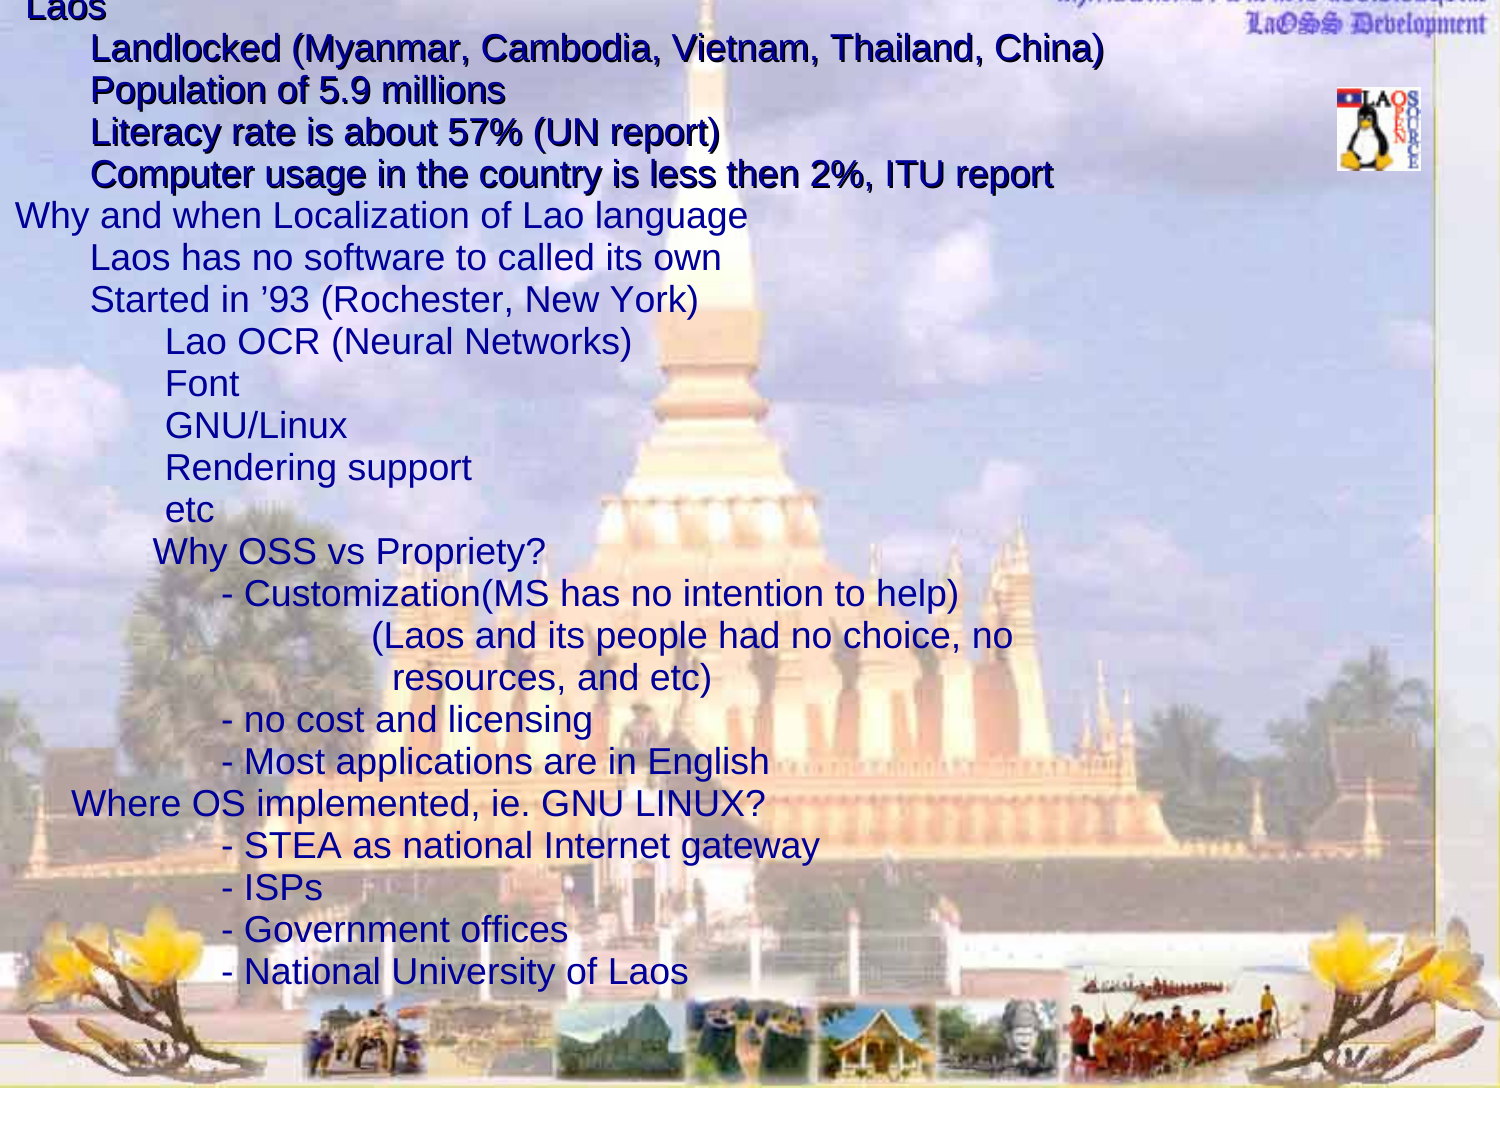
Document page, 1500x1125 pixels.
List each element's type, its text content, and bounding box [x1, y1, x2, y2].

text_box Laos Landlocked (Myanmar, Cambodia, Vietnam, Thailand, China) Population of 5.9 millions Literacy rate is about 57% (UN report) Computer usage in the country is less then 2%, ITU report Why and when Localization of Lao language Laos has no software to called its own Started in ’93 (Rochester, New York) Lao OCR (Neural Networks) Font GNU/Linux Rendering support etc Why OSS vs Propriety? - Customization(MS has no intention to help) (Laos and its people had no choice, no resources, and etc) - no cost and licensing - Most applications are in English Where OS implemented, ie. GNU LINUX? - STEA as national Internet gateway - ISPs - Government offices - National University of Laos [0, 0, 1126, 1043]
picture [0, 0, 1500, 1088]
